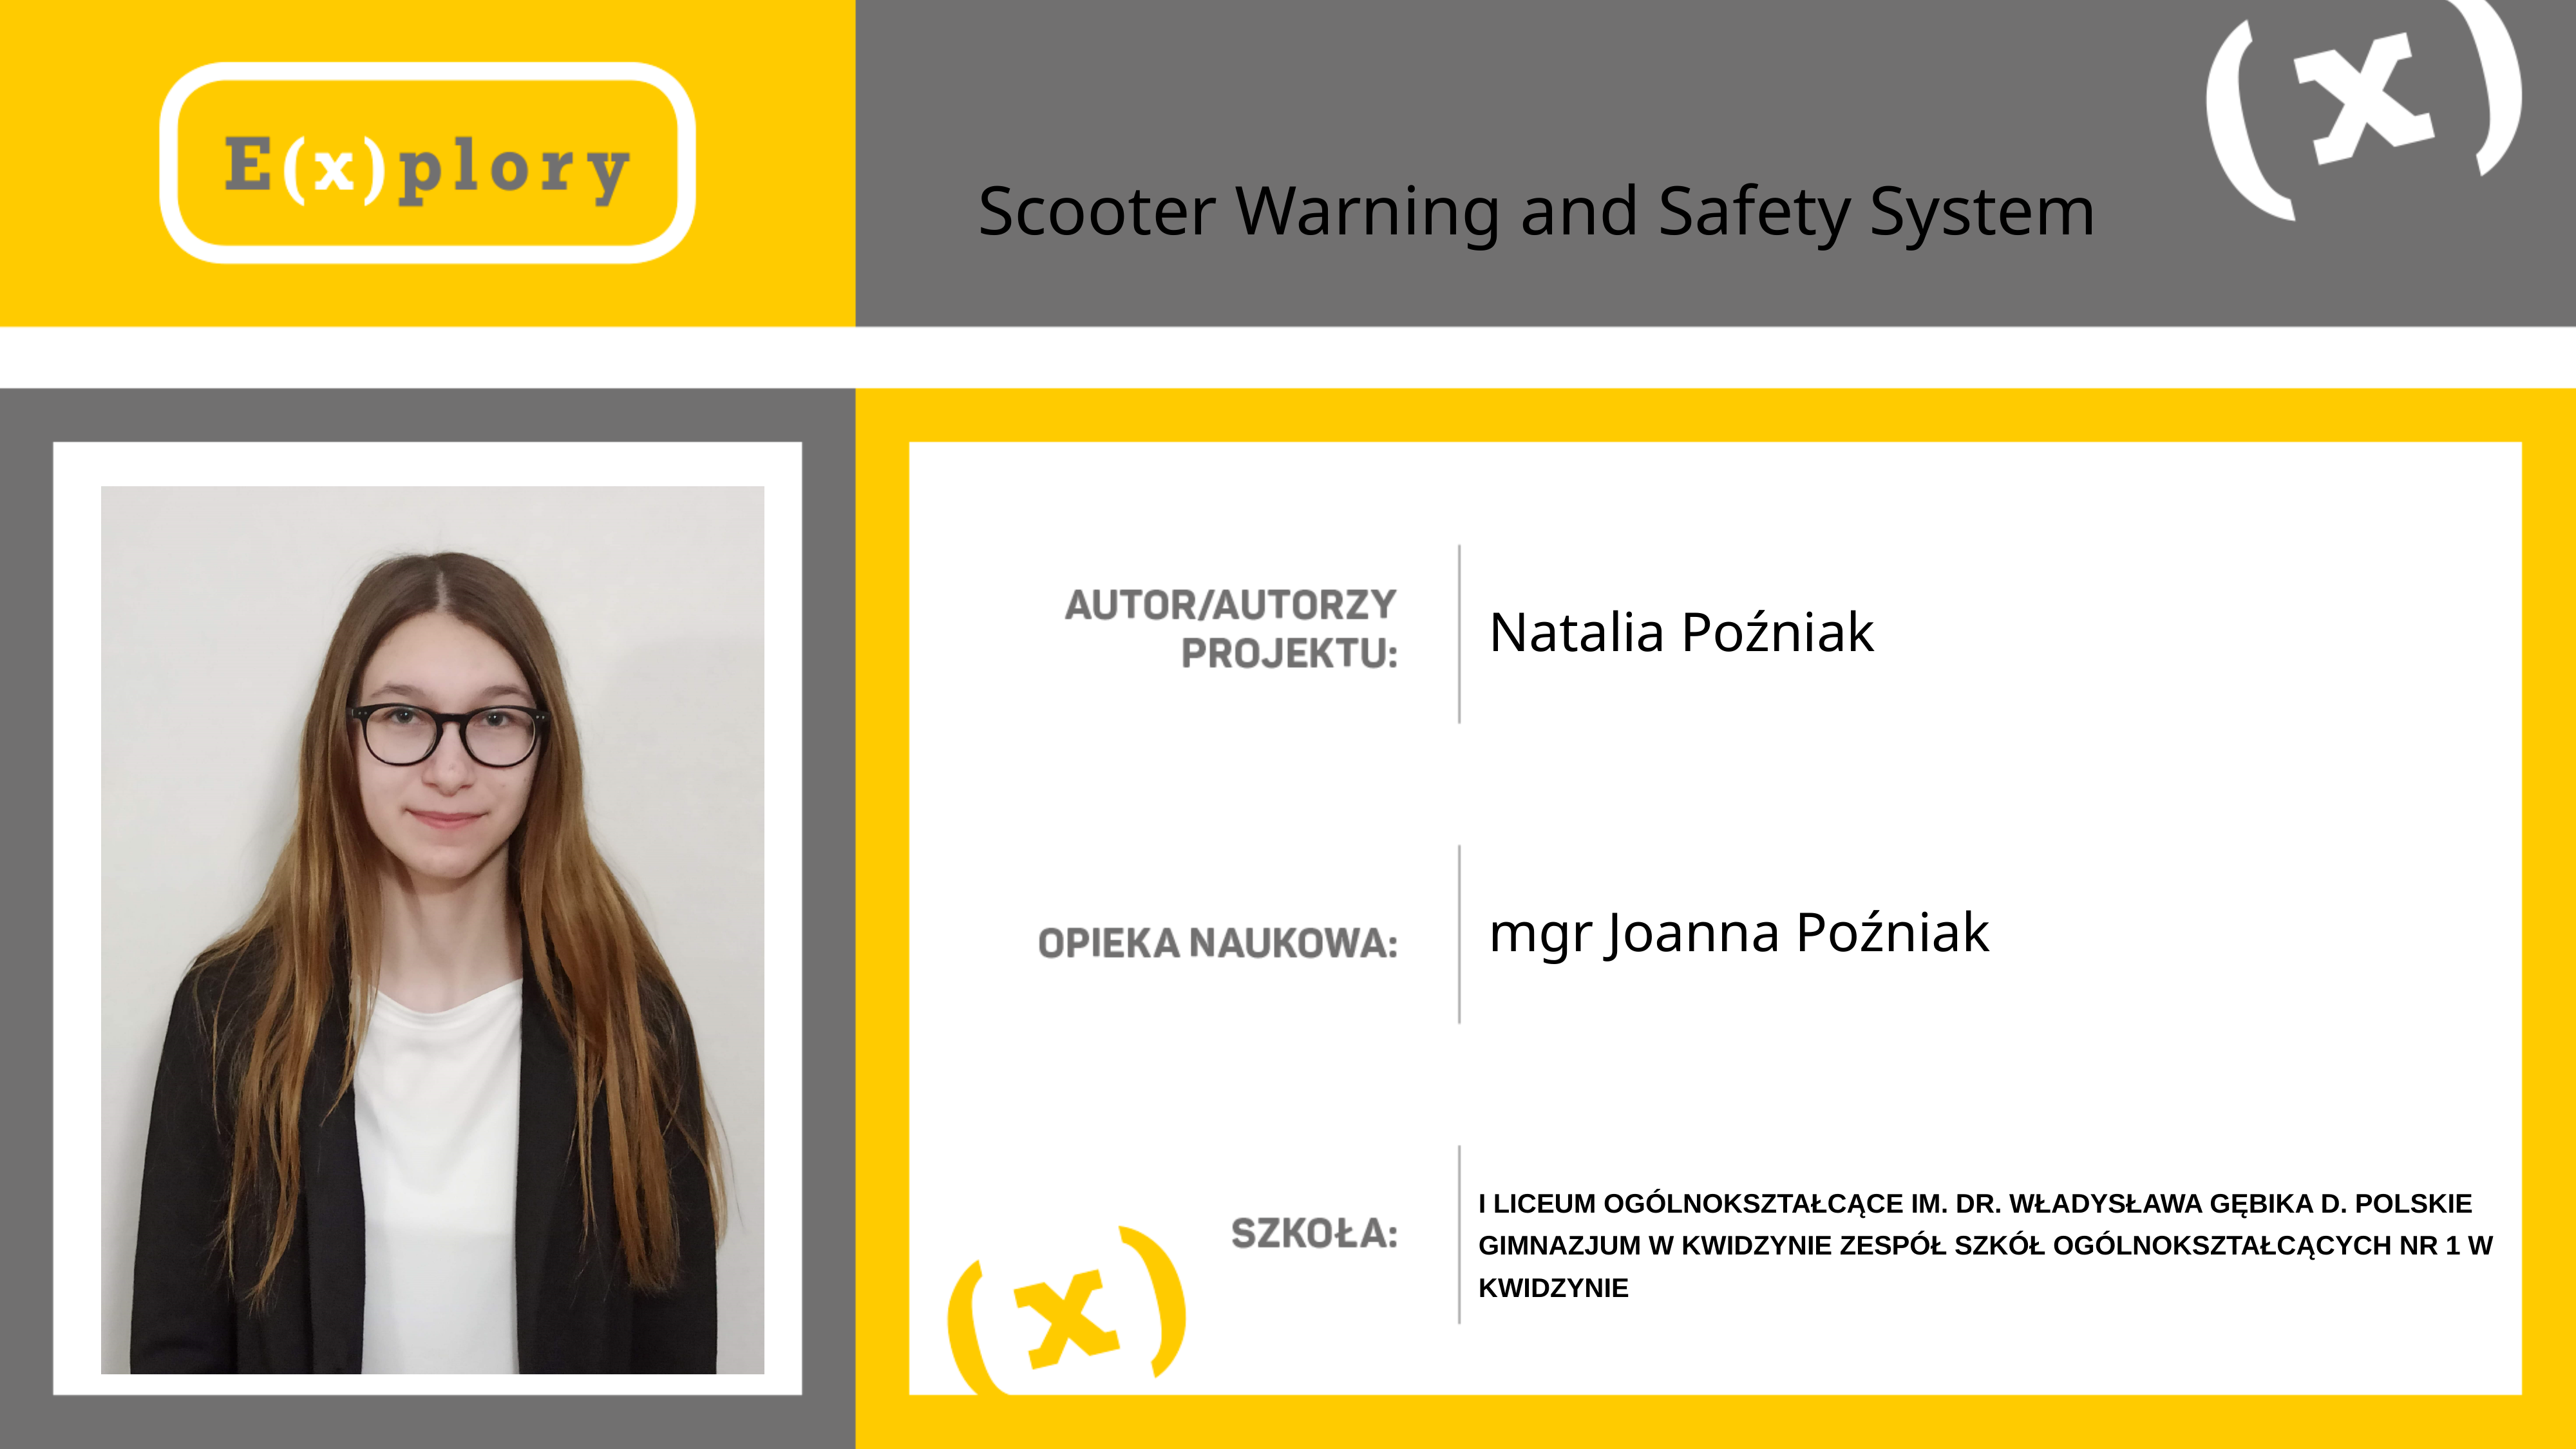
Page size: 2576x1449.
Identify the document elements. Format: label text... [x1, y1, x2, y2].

text_box Scooter Warning and Safety System [943, 162, 2133, 254]
text_box I LICEUM OGÓLNOKSZTAŁCĄCE IM. DR. WŁADYSŁAWA GĘBIKA D. POLSKIE GIMNAZJUM W KWIDZYNIE ZESPÓŁ SZKÓŁ OGÓLNOKSZTAŁCĄCYCH NR 1 W KWIDZYNIE [1468, 1167, 2576, 1335]
picture [0, 0, 2576, 1449]
text_box Natalia Poźniak [1479, 587, 2438, 672]
text_box mgr Joanna Poźniak [1479, 887, 2346, 972]
